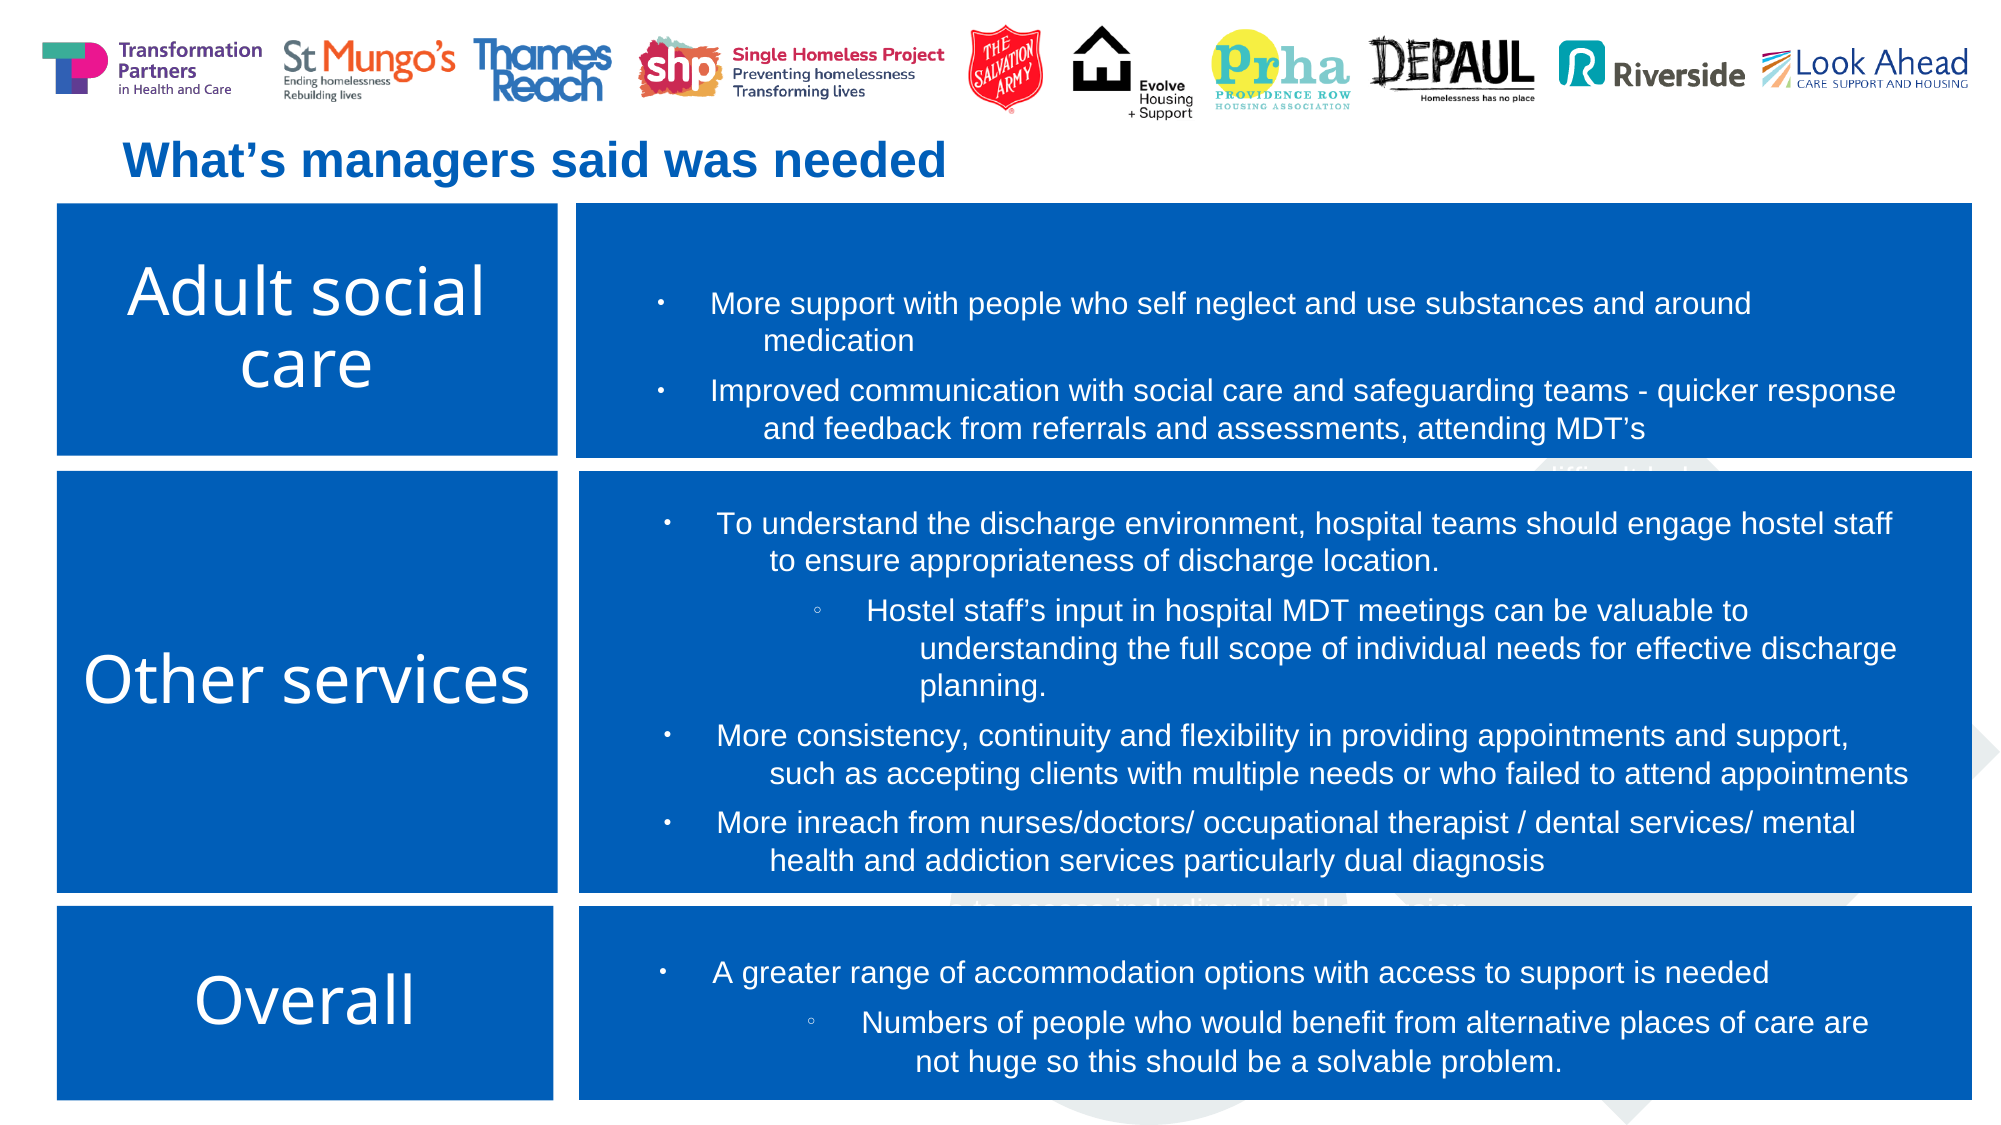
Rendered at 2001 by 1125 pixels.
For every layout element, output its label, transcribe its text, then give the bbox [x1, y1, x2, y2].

picture [467, 32, 624, 110]
picture [1363, 32, 1543, 110]
picture [275, 32, 461, 110]
text_box [579, 471, 1972, 893]
text_box To understand the discharge environment, hospital teams should engage hostel staff to ensure appropriateness of discharge location. Hostel staff’s input in hospital MDT meetings can be valuable to understanding the full scope of individual needs for effective discharge planning. More consistency, continuity and flexibility in providing appointments and support, such as accepting clients with multiple needs or who failed to attend appointments More inreach from nurses/doctors/ occupational therapist / dental services/ mental health and addiction services particularly dual diagnosis Reducing barriers to access including digital exclusion [599, 493, 1939, 865]
title What’s managers said was needed [107, 119, 1334, 196]
picture [1065, 21, 1195, 119]
text_box Overall [56, 905, 554, 1101]
picture [1550, 36, 1976, 104]
picture [965, 21, 1046, 119]
picture [1202, 25, 1356, 117]
text_box [579, 906, 1972, 1100]
text_box [576, 203, 1972, 458]
text_box Other services [56, 470, 558, 893]
picture [630, 31, 953, 112]
text_box A greater range of accommodation options with access to support is needed Numbers of people who would benefit from alternative places of care are not huge so this should be a solvable problem. [595, 942, 1939, 1079]
text_box More support with people who self neglect and use substances and around medication Improved communication with social care and safeguarding teams - quicker response and feedback from referrals and assessments, attending MDT’s Carers that understood the client group and could deal with difficult behaviours by building rapport with residents. [593, 220, 1932, 433]
text_box Adult social care [56, 203, 558, 456]
